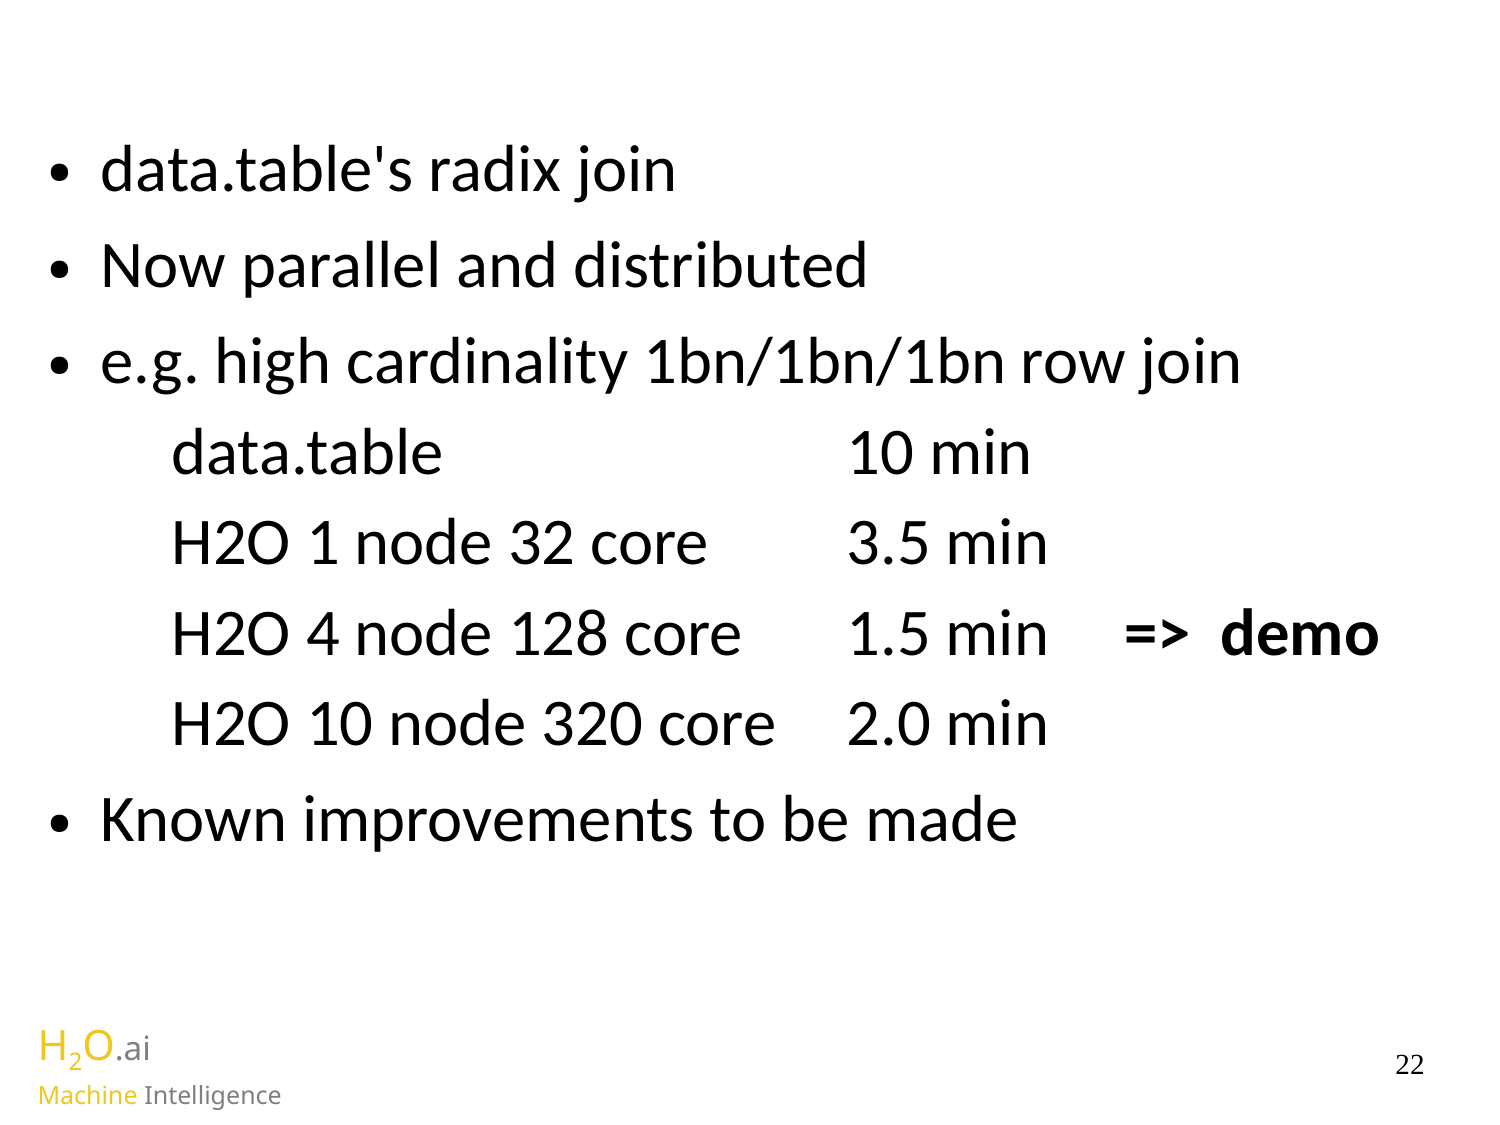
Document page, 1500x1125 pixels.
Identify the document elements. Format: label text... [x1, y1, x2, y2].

list data.table's radix join Now parallel and distributed e.g. high cardinality 1bn/1bn/1bn row join data.table 10 min H2O 1 node 32 core 3.5 min H2O 4 node 128 core 1.5 min => demo H2O 10 node 320 core 2.0 min Known improvements to be made [30, 45, 1471, 1028]
